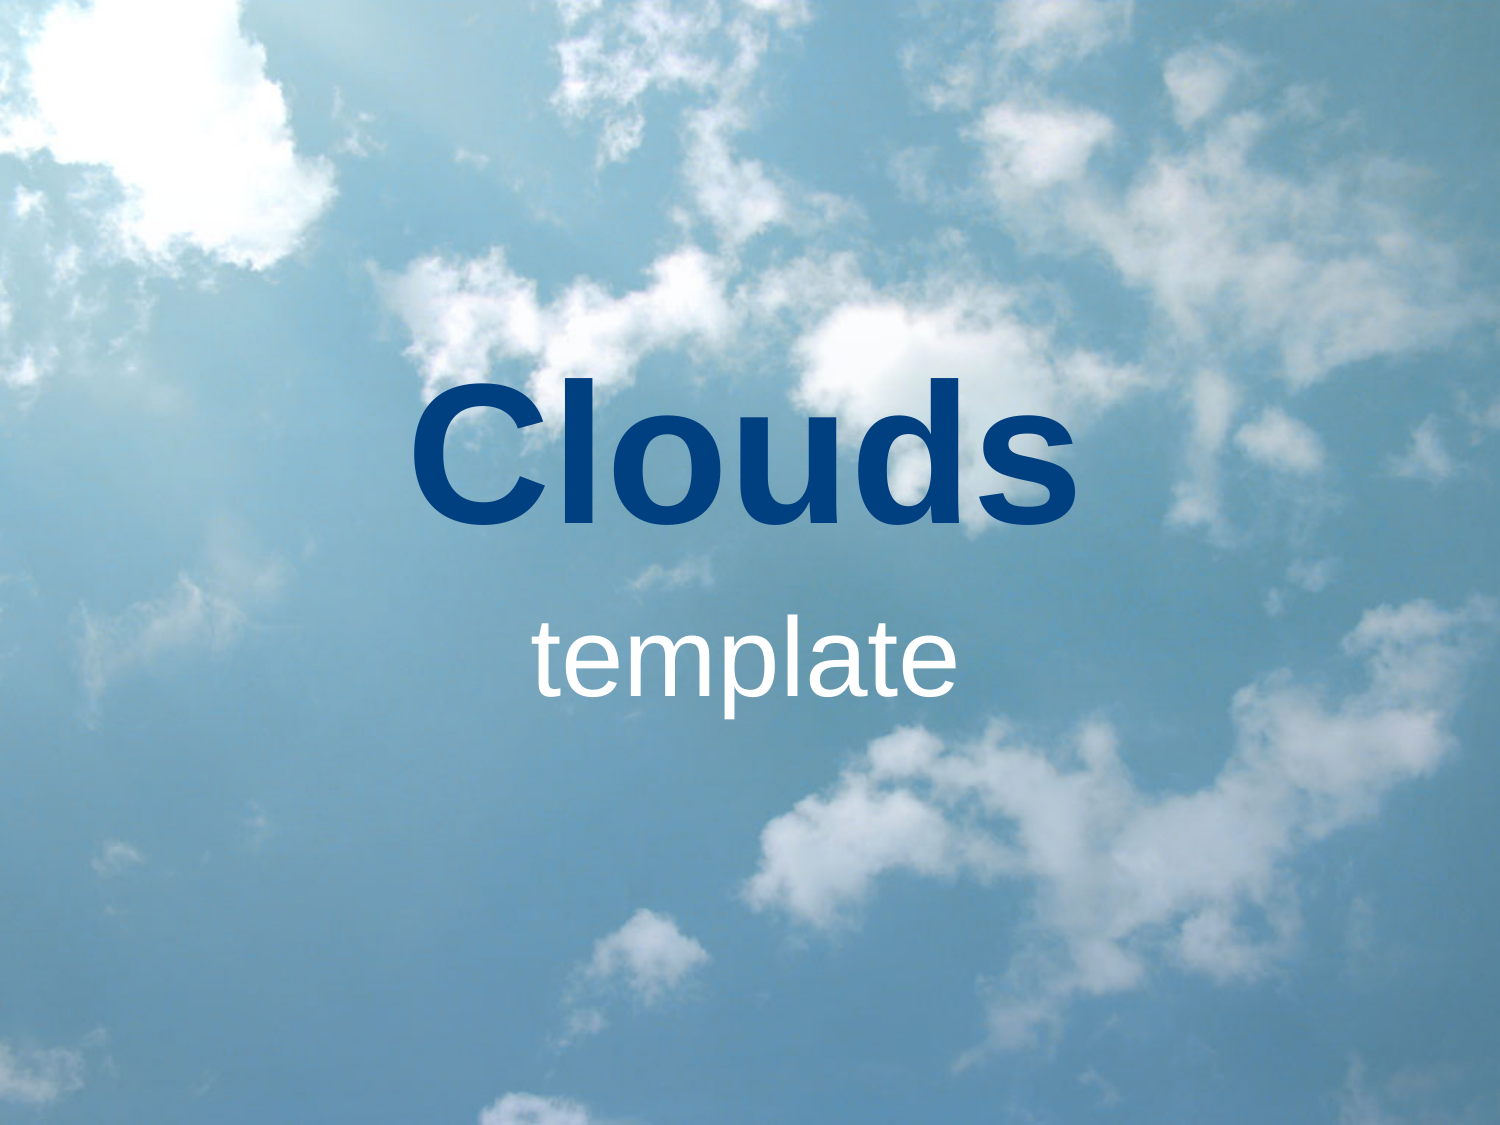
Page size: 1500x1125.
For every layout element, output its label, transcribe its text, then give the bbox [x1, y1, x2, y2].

title Clouds [108, 326, 1384, 583]
picture [0, 0, 1500, 1125]
text_box template [339, 587, 1153, 729]
